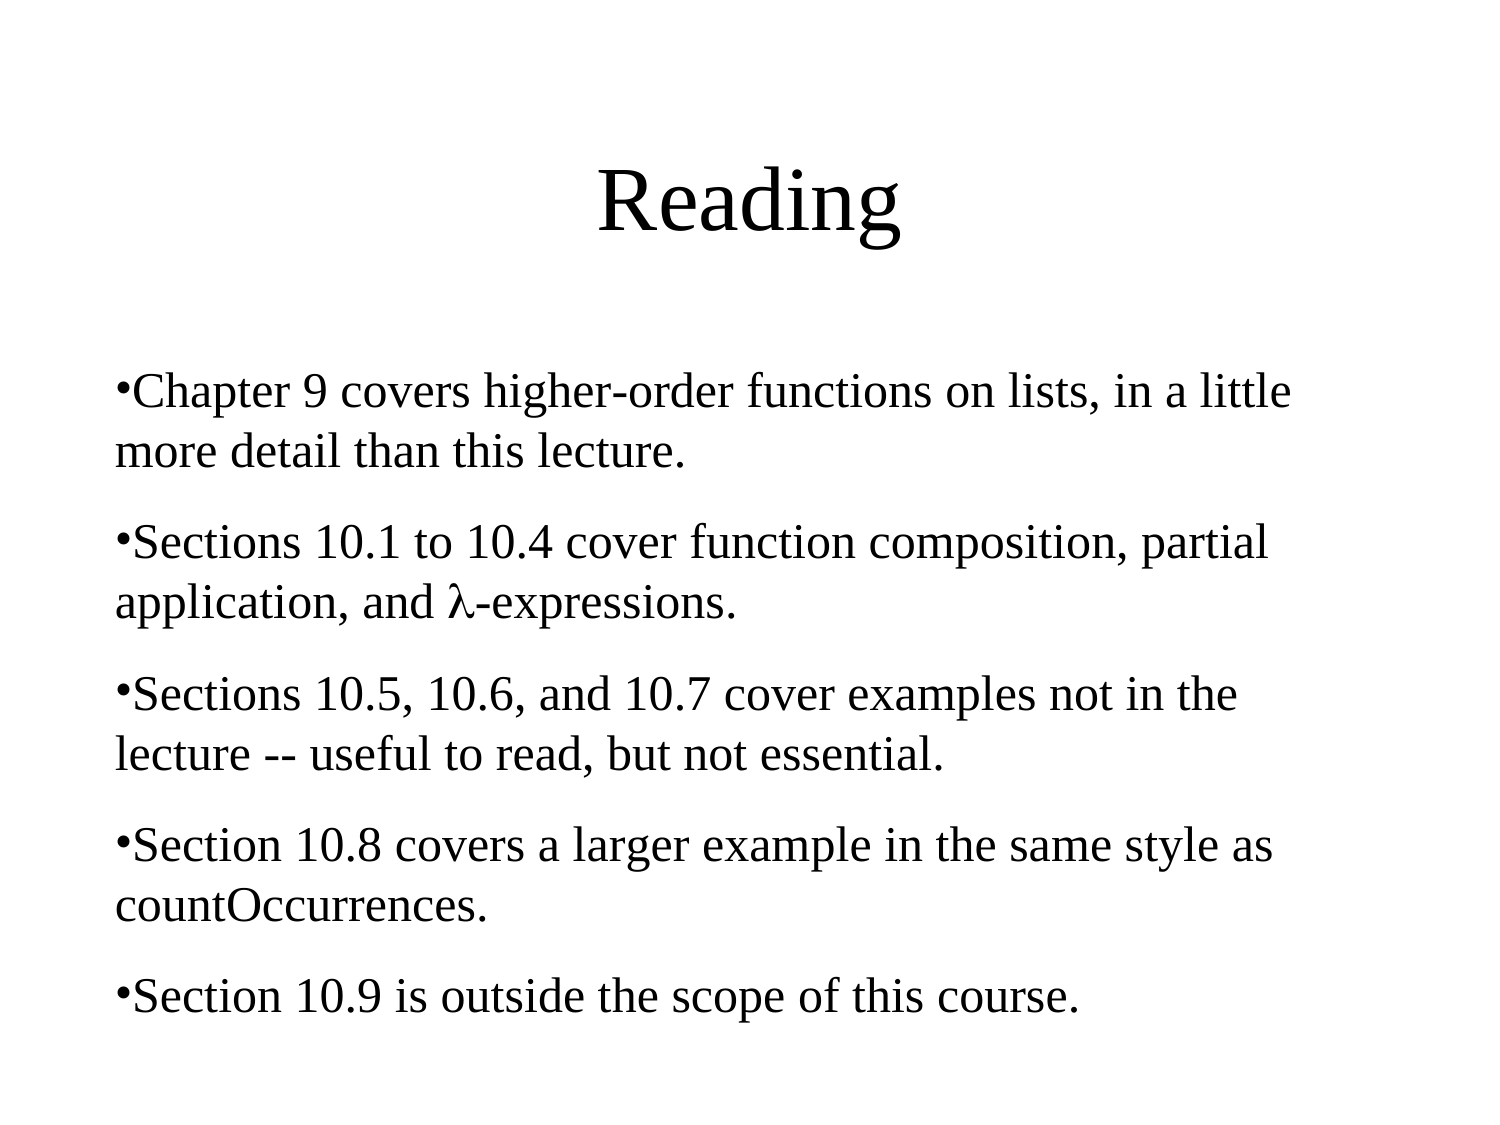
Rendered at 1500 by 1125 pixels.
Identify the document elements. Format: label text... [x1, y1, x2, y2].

title Reading [112, 99, 1388, 288]
text_box Chapter 9 covers higher-order functions on lists, in a little more detail than this lecture. Sections 10.1 to 10.4 cover function composition, partial application, and -expressions. Sections 10.5, 10.6, and 10.7 cover examples not in the lecture -- useful to read, but not essential. Section 10.8 covers a larger example in the same style as countOccurrences. Section 10.9 is outside the scope of this course. [99, 349, 1401, 1031]
